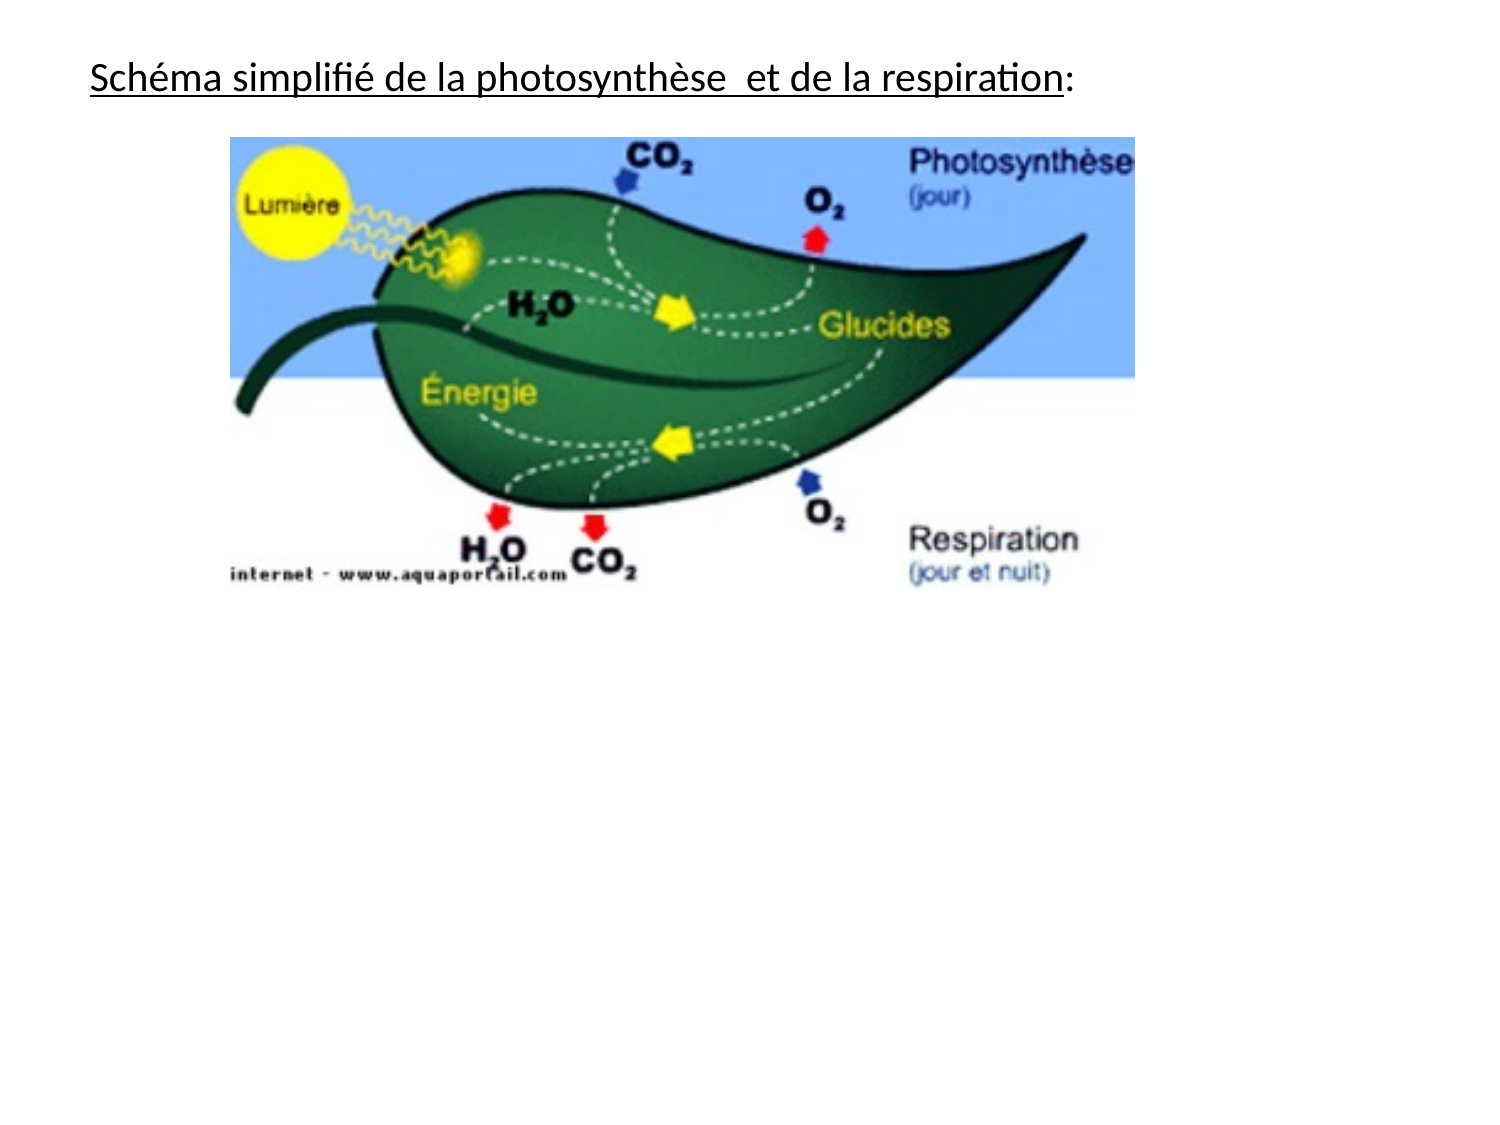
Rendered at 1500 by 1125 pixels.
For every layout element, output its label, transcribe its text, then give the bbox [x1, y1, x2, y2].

picture [230, 137, 1135, 590]
list Schéma simplifié de la photosynthèse et de la respiration: [75, 42, 1425, 1005]
